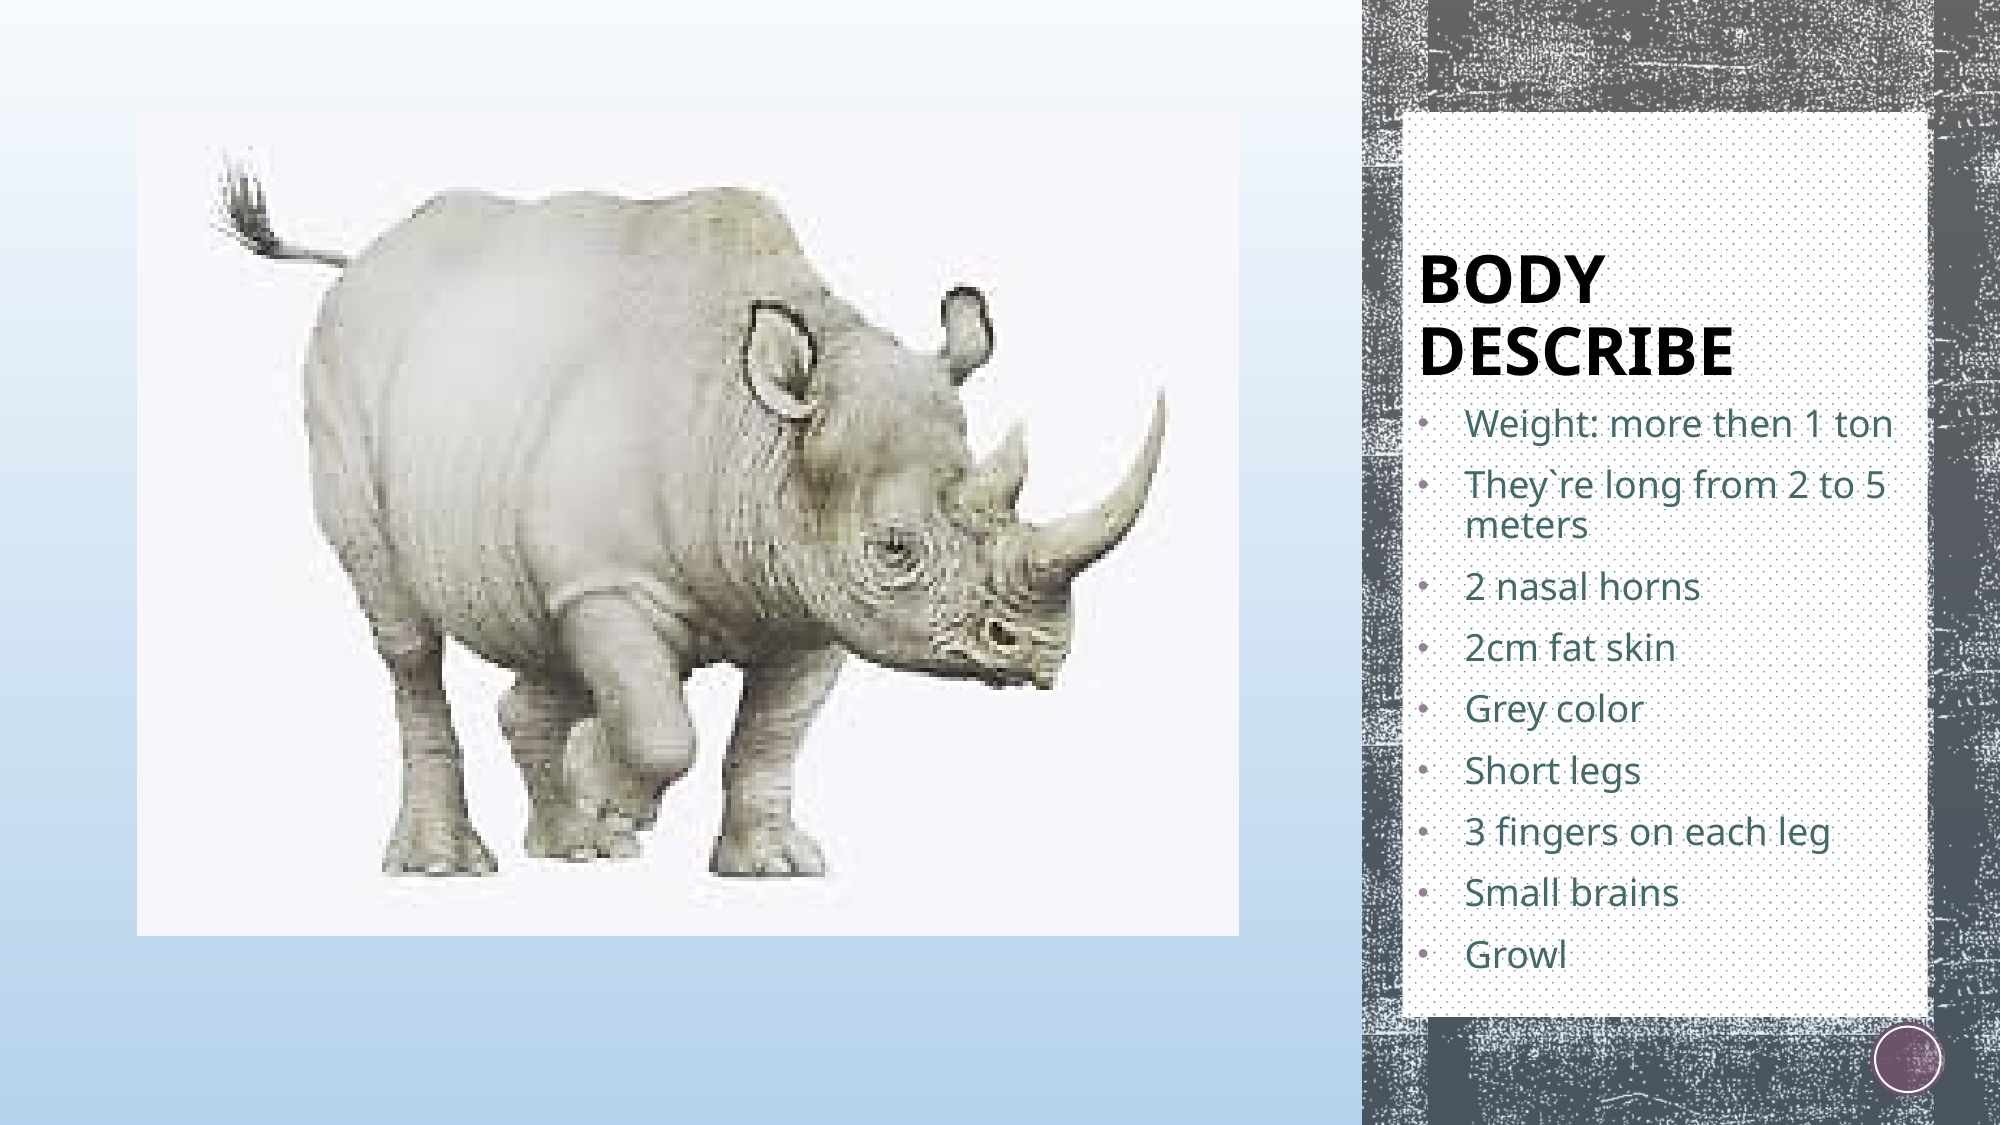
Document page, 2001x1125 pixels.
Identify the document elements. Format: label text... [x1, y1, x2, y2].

title BODY DESCRIBE [1402, 112, 1928, 397]
list Weight: more then 1 ton They`re long from 2 to 5 meters 2 nasal horns 2cm fat skin Grey color Short legs 3 fingers on each leg Small brains Growl [1402, 397, 1928, 1017]
picture [1870, 1021, 1946, 1097]
picture [137, 110, 1239, 936]
